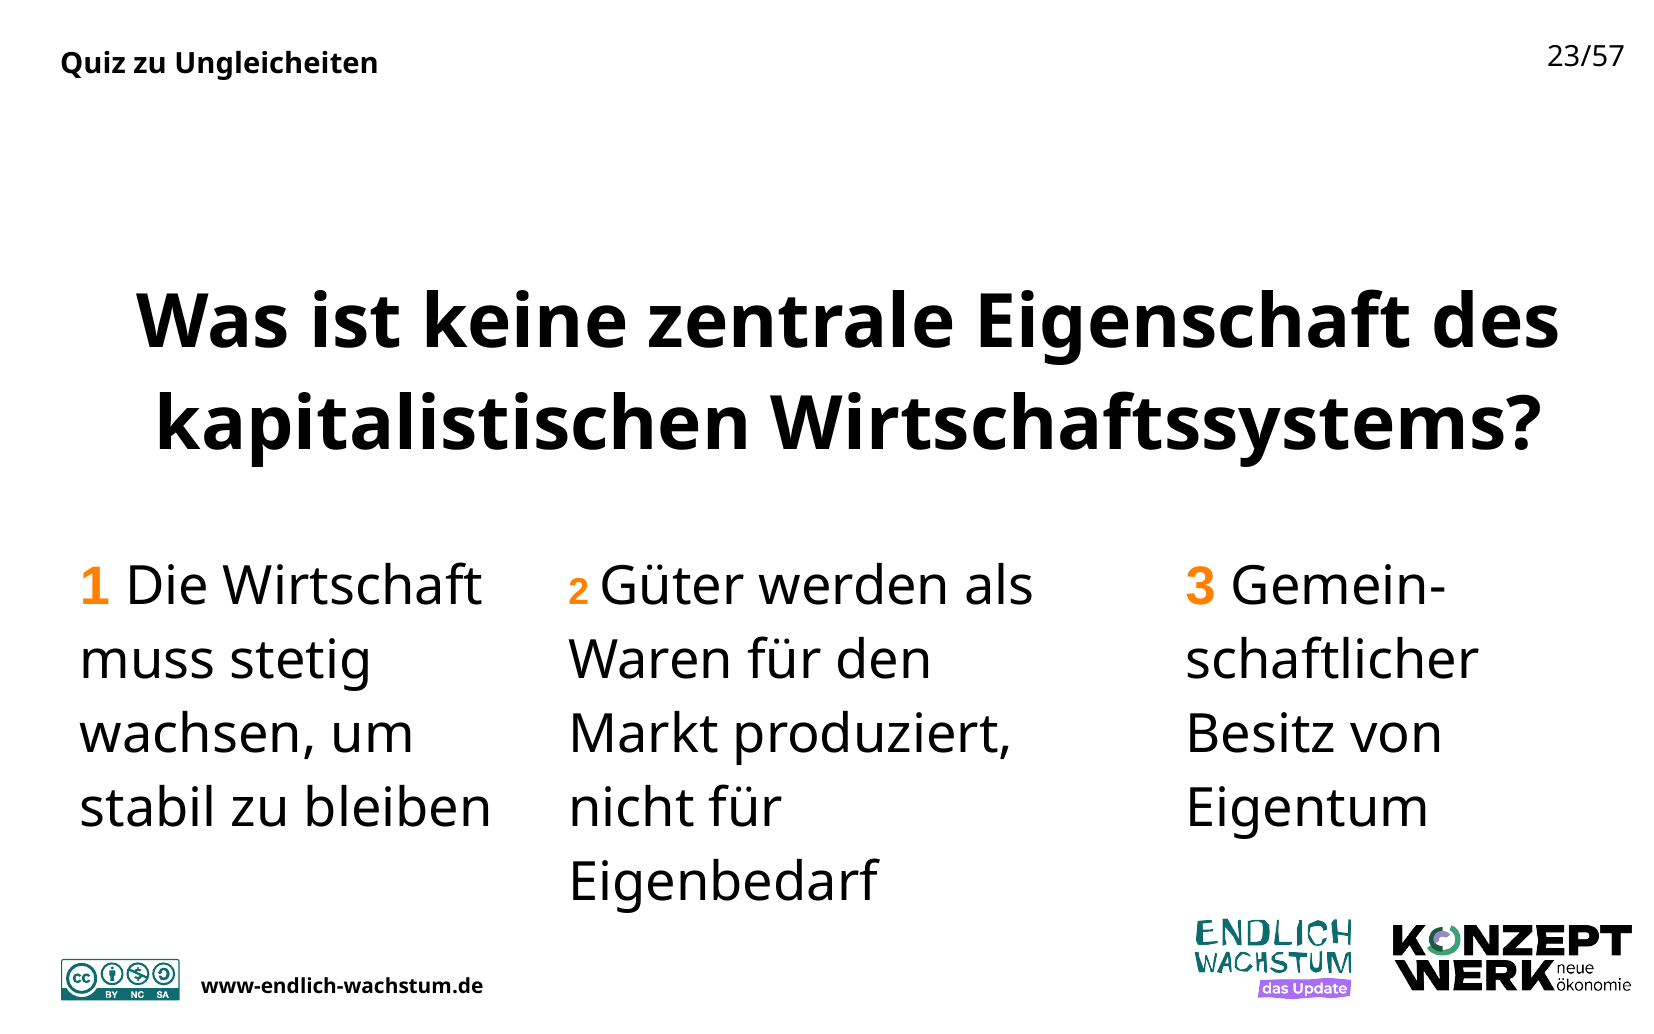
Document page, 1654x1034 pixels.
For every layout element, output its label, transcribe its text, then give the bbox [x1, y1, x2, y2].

text_box 2 Güter werden als Waren für den Markt produziert, nicht für Eigenbedarf [553, 538, 1094, 797]
picture [1387, 917, 1636, 997]
text_box 3 Gemein-schaftlicher Besitz von Eigentum [1099, 538, 1595, 799]
picture [1176, 900, 1374, 1011]
title Was ist keine zentrale Eigenschaft des kapitalistischen Wirtschaftssystems? [104, 175, 1594, 563]
text_box 1 Die Wirtschaft muss stetig wachsen, um stabil zu bleiben [0, 538, 517, 799]
